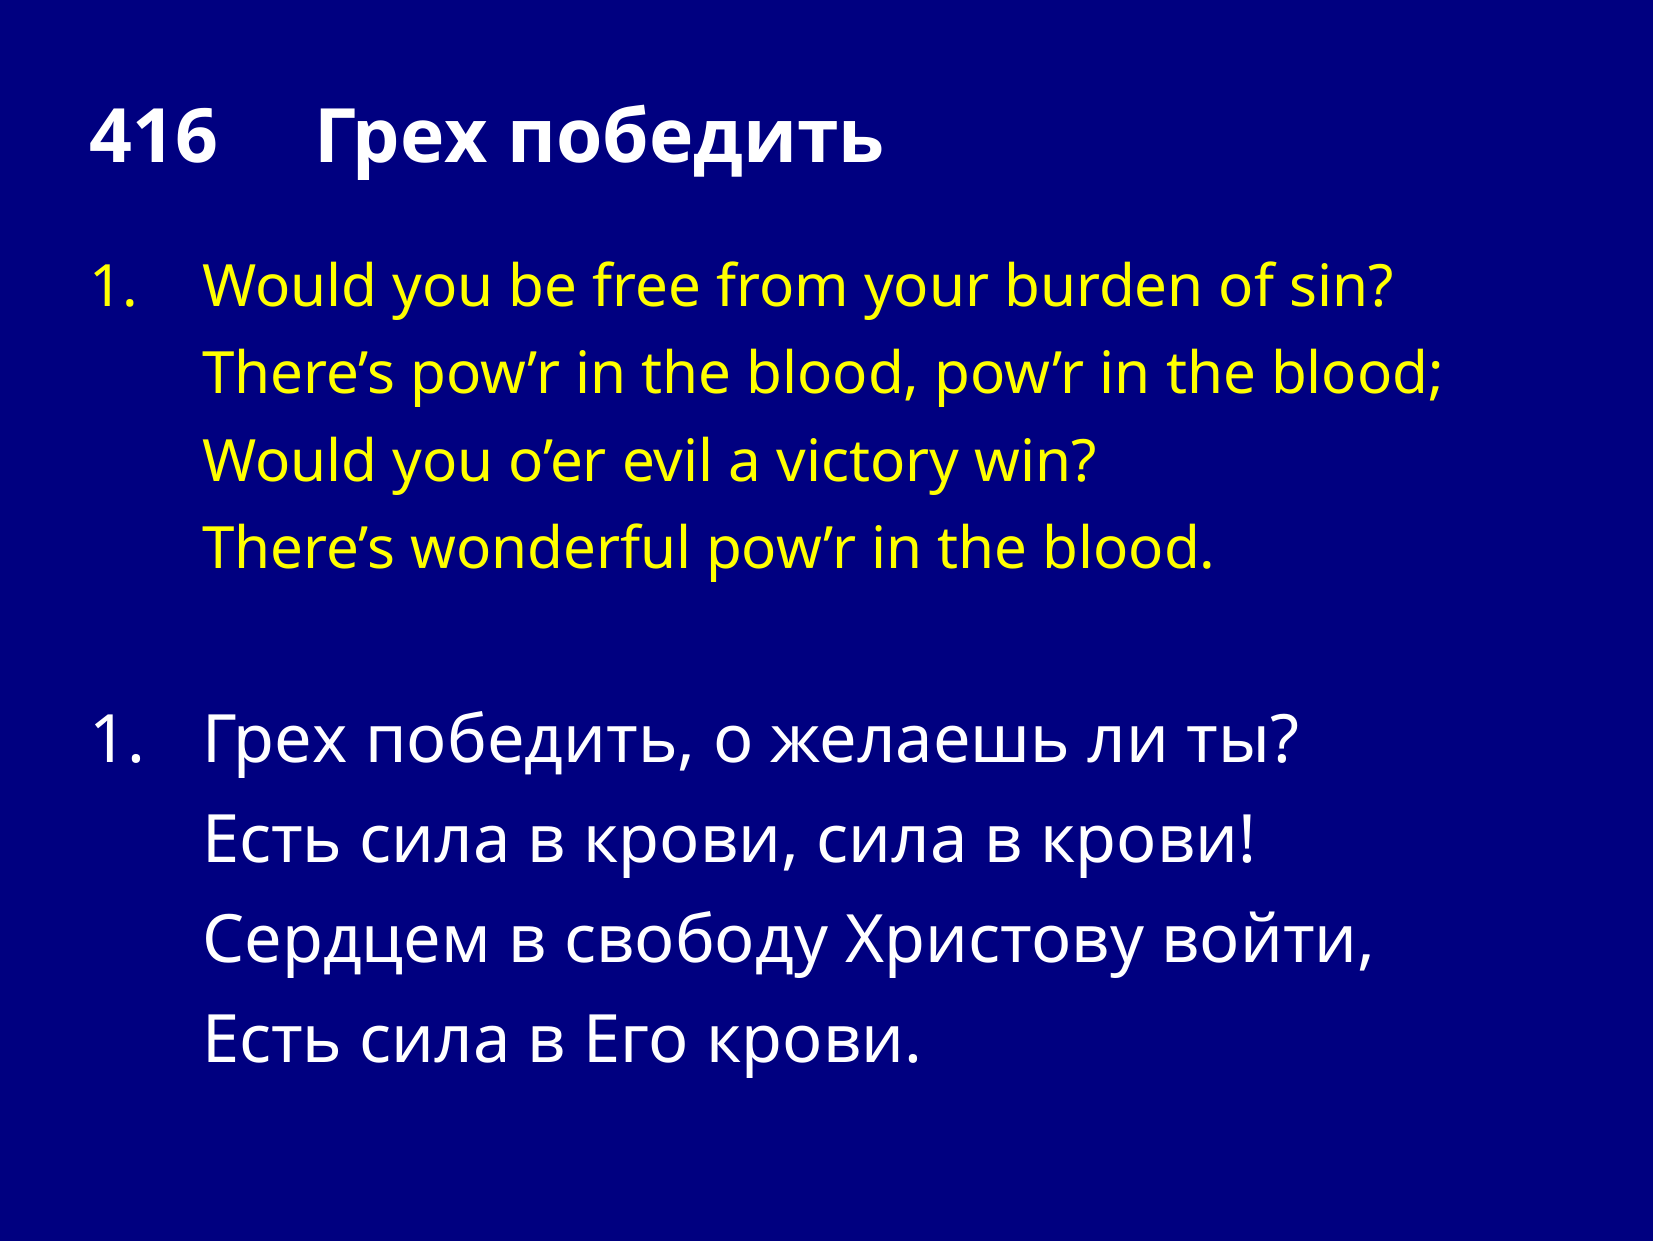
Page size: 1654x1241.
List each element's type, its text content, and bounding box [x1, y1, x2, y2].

text_box 1. Would you be free from your burden of sin? There’s pow’r in the blood, pow’r in the blood; Would you o’er evil a victory win? There’s wonderful pow’r in the blood. [75, 150, 1653, 638]
text_box 416 Грех победить [75, 75, 1576, 188]
text_box 1. Грех победить, о желаешь ли ты? Есть сила в крови, сила в крови! Сердцем в свободу Христову войти, Есть сила в Его крови. [75, 675, 1576, 1163]
